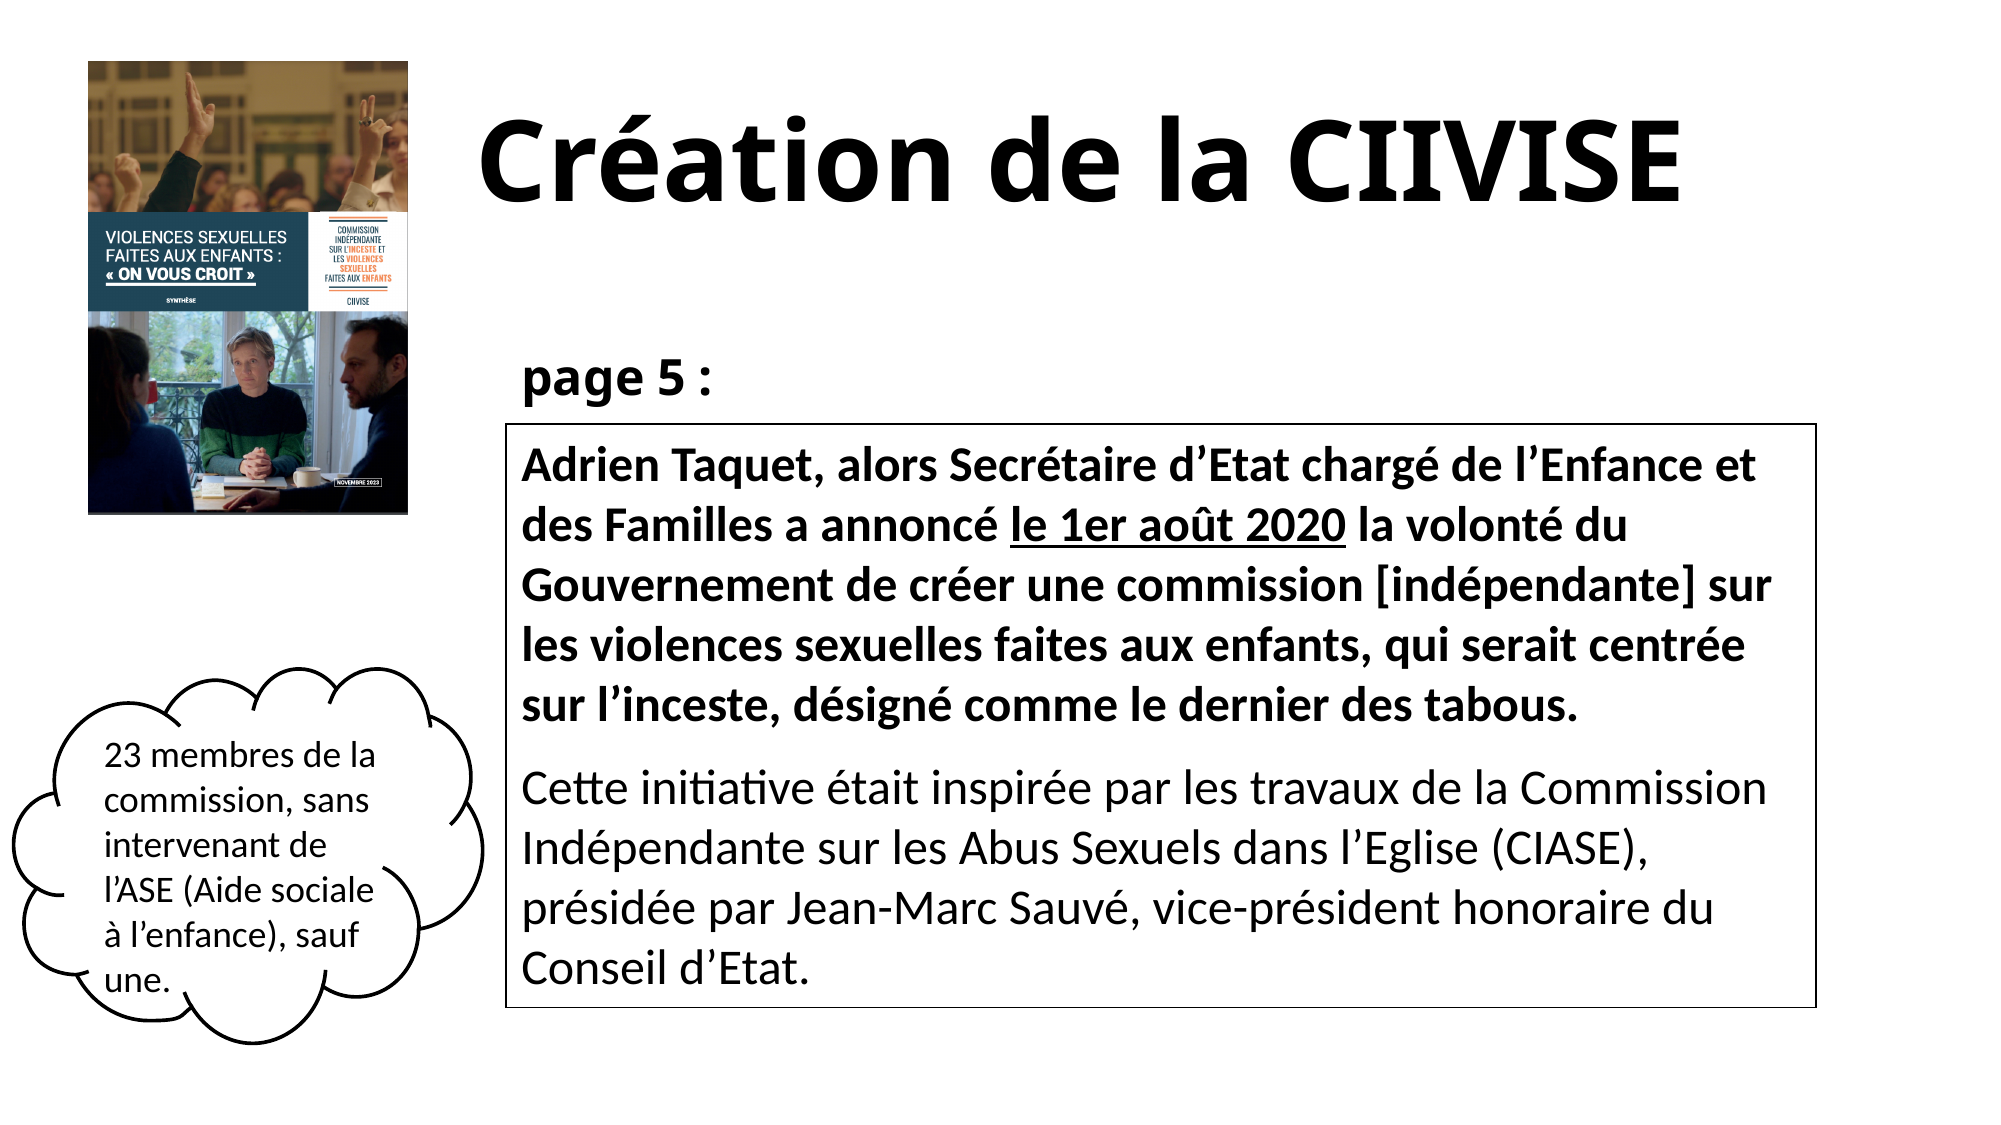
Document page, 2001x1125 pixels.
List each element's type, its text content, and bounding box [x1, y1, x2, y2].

text_box Adrien Taquet, alors Secrétaire d’Etat chargé de l’Enfance et des Familles a annoncé le 1er août 2020 la volonté du Gouvernement de créer une commission [indépendante] sur les violences sexuelles faites aux enfants, qui serait centrée sur l’inceste, désigné comme le dernier des tabous. Cette initiative était inspirée par les travaux de la Commission Indépendante sur les Abus Sexuels dans l’Eglise (CIASE), présidée par Jean-Marc Sauvé, vice-président honoraire du Conseil d’Etat. [506, 424, 1817, 1008]
picture [88, 61, 408, 515]
text_box Création de la CIIVISE [460, 81, 1790, 234]
text_box 23 membres de la commission, sans intervenant de l’ASE (Aide sociale à l’enfance), sauf une. [315, 972, 408, 1011]
text_box page 5 : [506, 337, 796, 414]
text_box 23 membres de la commission, sans intervenant de l’ASE (Aide sociale à l’enfance), sauf une. [88, 722, 408, 1011]
